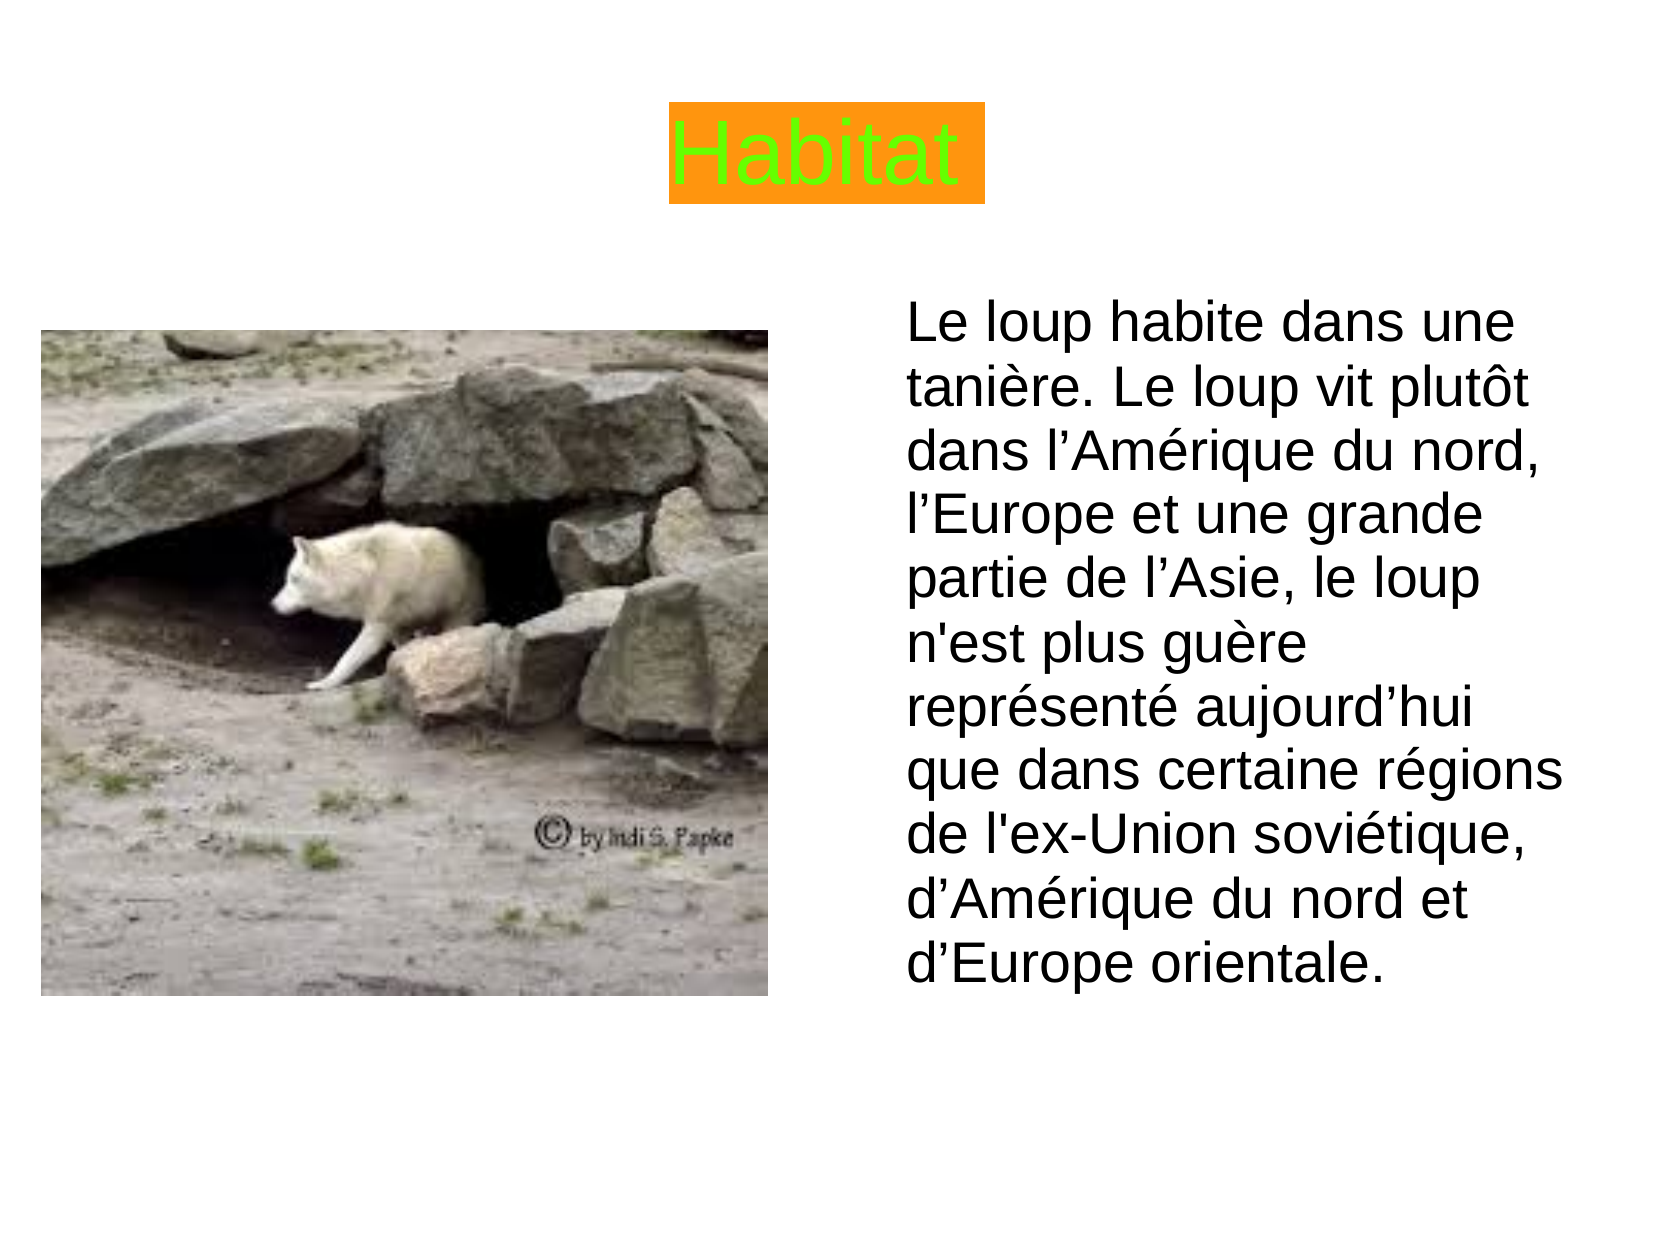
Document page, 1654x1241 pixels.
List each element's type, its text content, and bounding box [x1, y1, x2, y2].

title Habitat [82, 49, 1571, 257]
picture [41, 330, 768, 996]
list Le loup habite dans une tanière. Le loup vit plutôt dans l’Amérique du nord, l’Europe et une grande partie de l’Asie, le loup n'est plus guère représenté aujourd’hui que dans certaine régions de l'ex-Union soviétique, d’Amérique du nord et d’Europe orientale. [845, 290, 1572, 1010]
